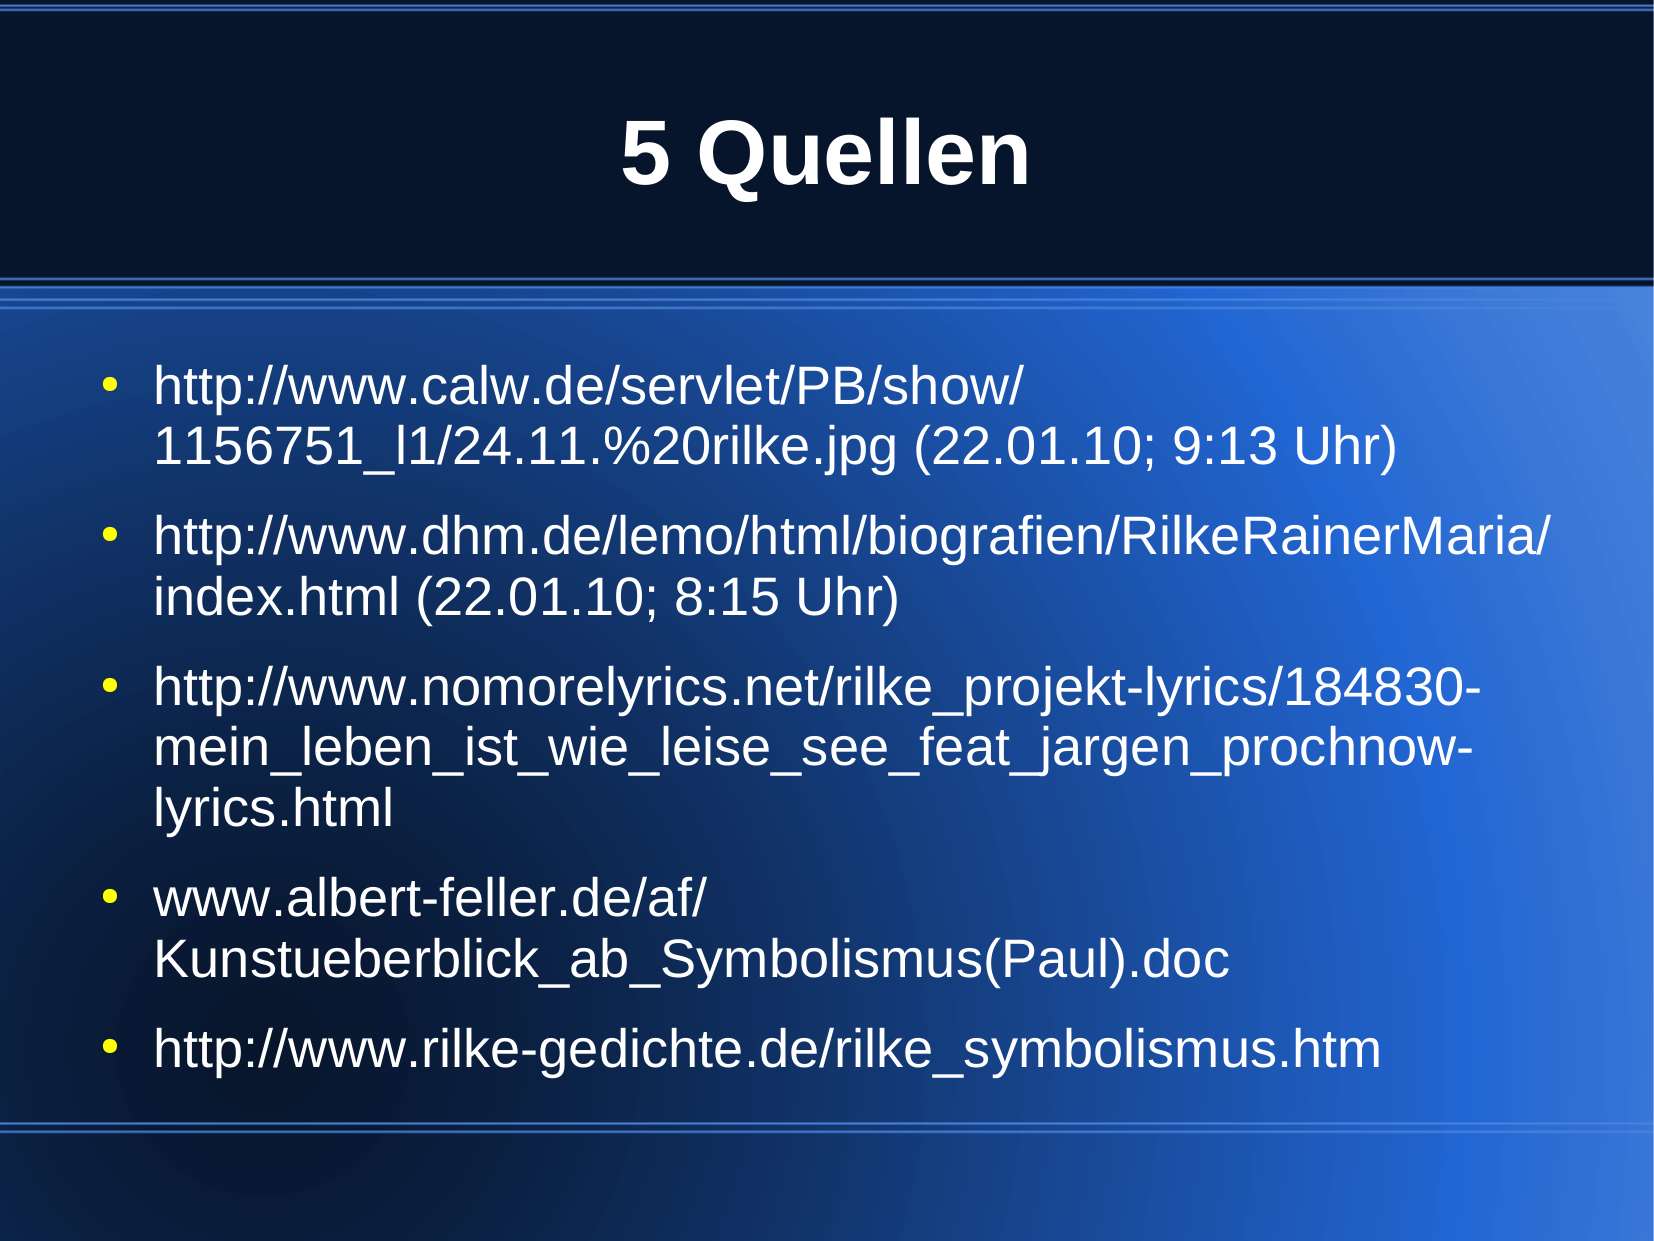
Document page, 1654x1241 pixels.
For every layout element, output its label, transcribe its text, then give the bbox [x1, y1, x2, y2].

list http://www.calw.de/servlet/PB/show/1156751_l1/24.11.%20rilke.jpg (22.01.10; 9:13 Uhr) http://www.dhm.de/lemo/html/biografien/RilkeRainerMaria/index.html (22.01.10; 8:15 Uhr) http://www.nomorelyrics.net/rilke_projekt-lyrics/184830-mein_leben_ist_wie_leise_see_feat_jargen_prochnow-lyrics.html www.albert-feller.de/af/Kunstueberblick_ab_Symbolismus(Paul).doc http://www.rilke-gedichte.de/rilke_symbolismus.htm [82, 355, 1571, 1079]
picture [0, 0, 1654, 1241]
title 5 Quellen [82, 49, 1571, 257]
